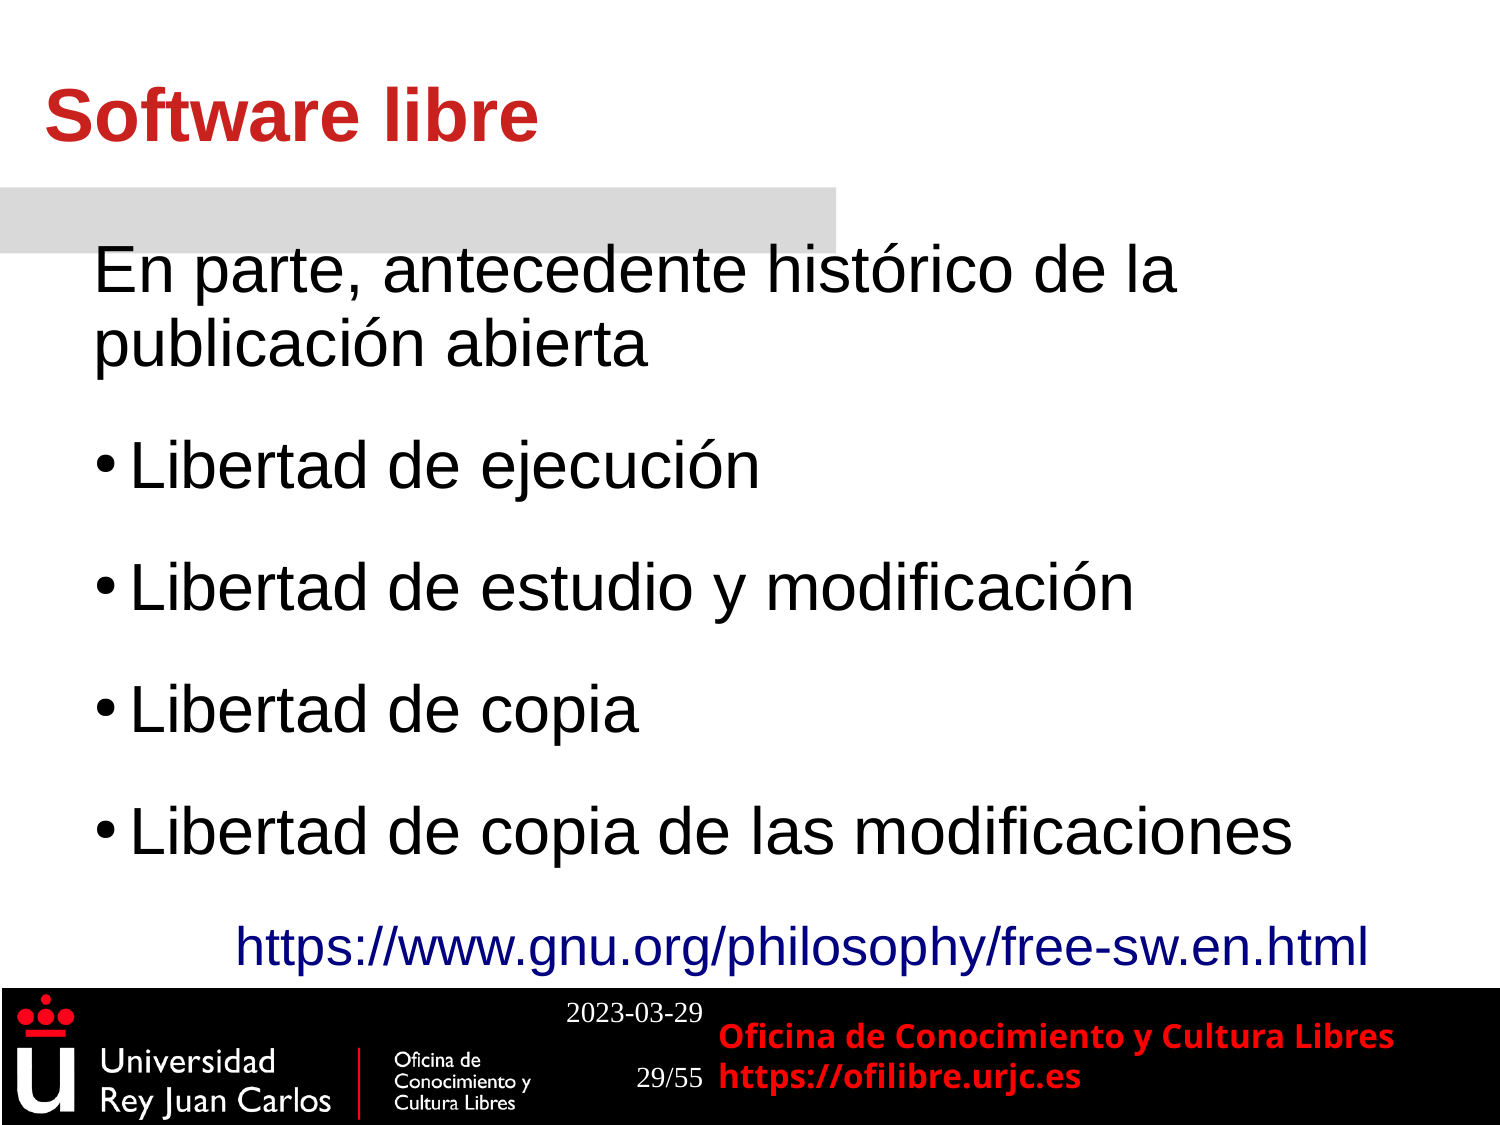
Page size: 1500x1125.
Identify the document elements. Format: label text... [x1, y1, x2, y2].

title [75, 7, 1425, 196]
text_box En parte, antecedente histórico de la publicación abierta Libertad de ejecución Libertad de estudio y modificación Libertad de copia Libertad de copia de las modificaciones https://www.gnu.org/philosophy/free-sw.en.html [78, 224, 1386, 985]
picture [17, 994, 531, 1120]
text_box Software libre [30, 66, 1036, 249]
